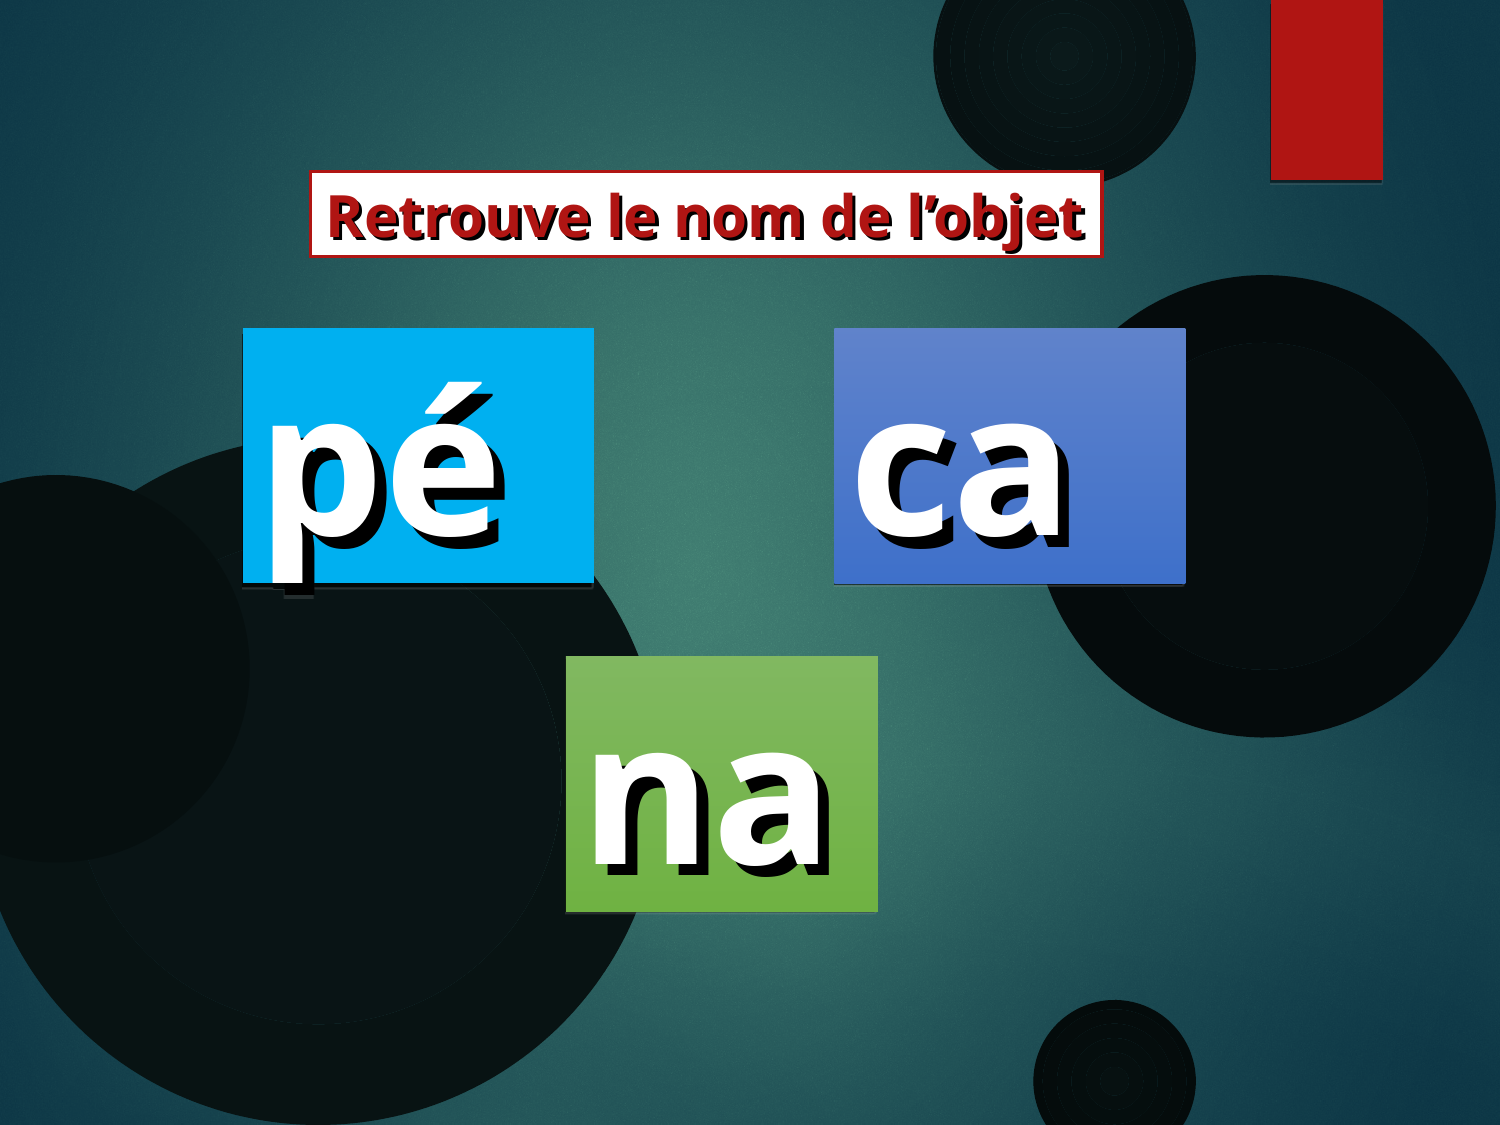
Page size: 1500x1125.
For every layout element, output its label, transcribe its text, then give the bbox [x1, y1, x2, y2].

text_box ca [834, 328, 1185, 583]
text_box na [566, 657, 878, 912]
text_box pé [314, 460, 344, 513]
text_box pé [243, 328, 594, 583]
text_box Retrouve le nom de l’objet [311, 172, 1102, 257]
